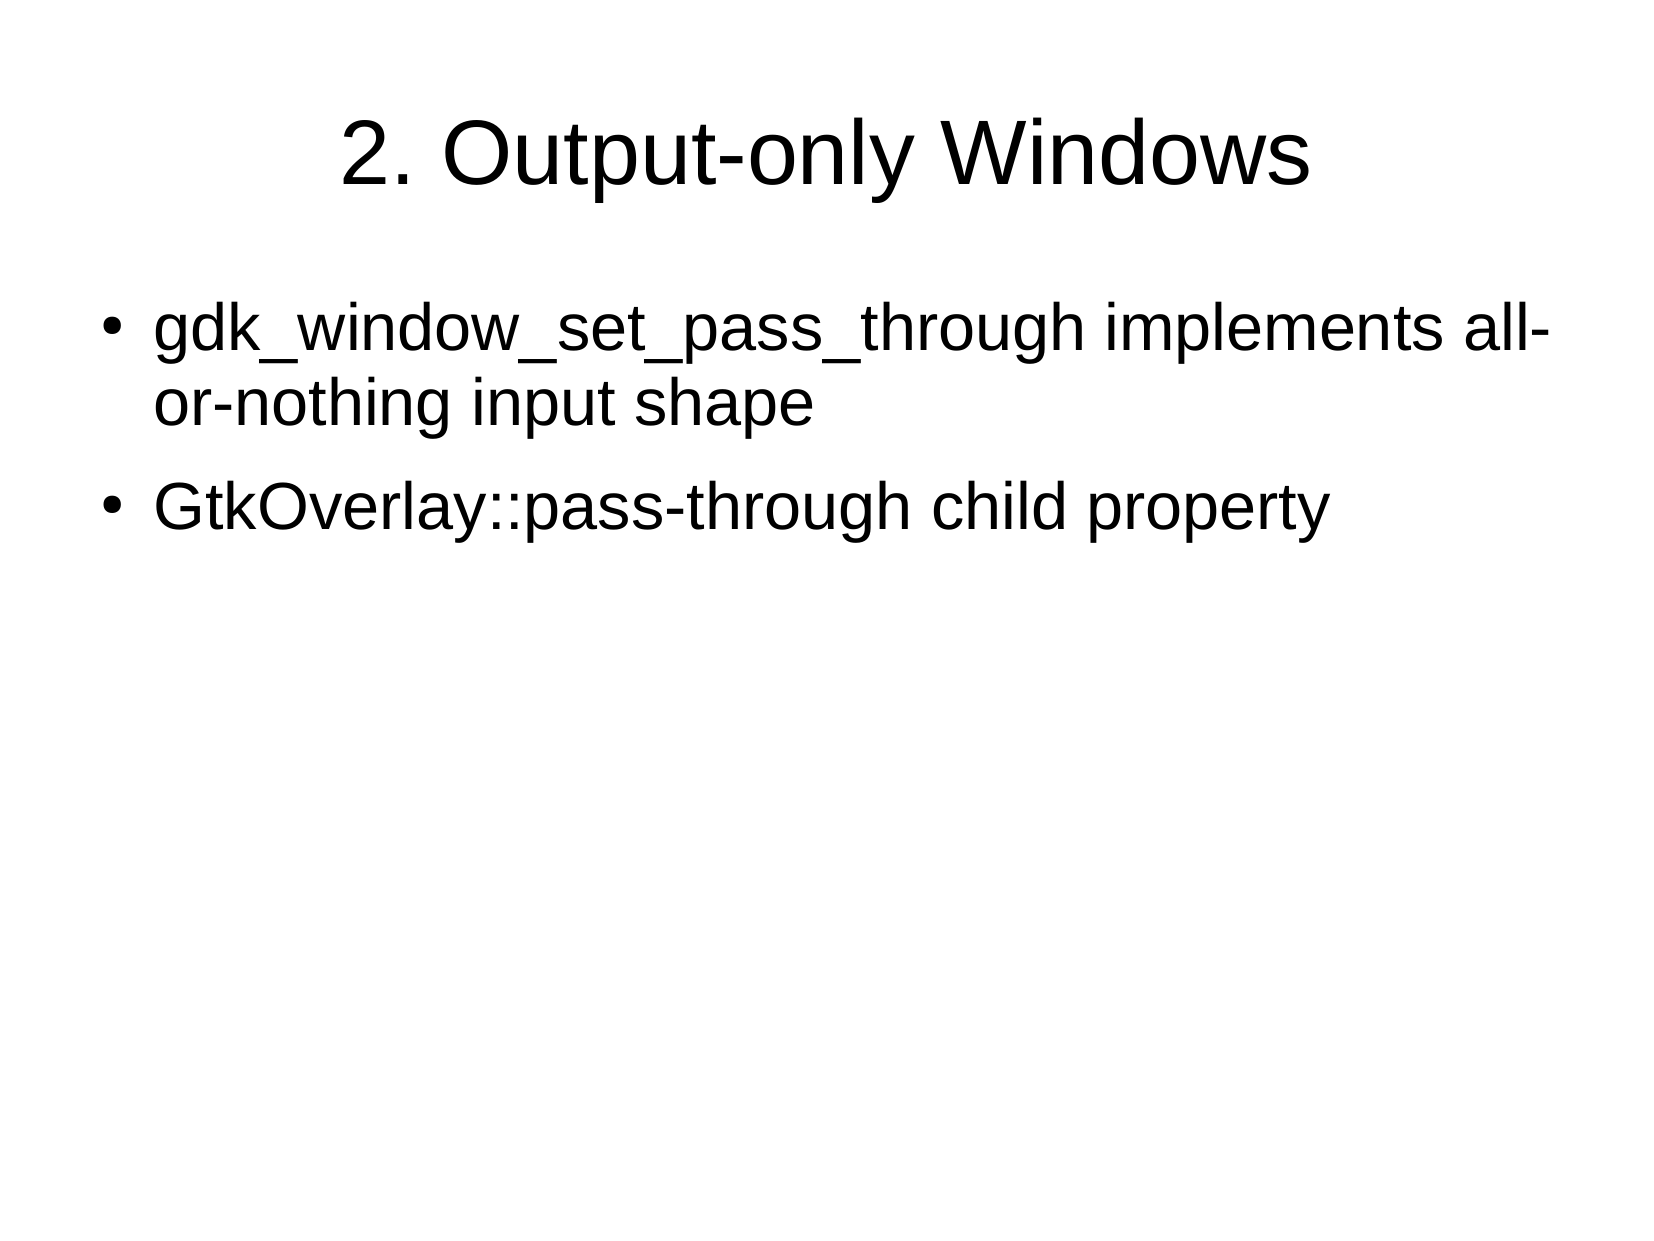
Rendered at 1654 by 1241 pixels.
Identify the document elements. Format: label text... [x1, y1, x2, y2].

list gdk_window_set_pass_through implements all-or-nothing input shape GtkOverlay::pass-through child property [82, 290, 1571, 1010]
title 2. Output-only Windows [82, 49, 1571, 257]
